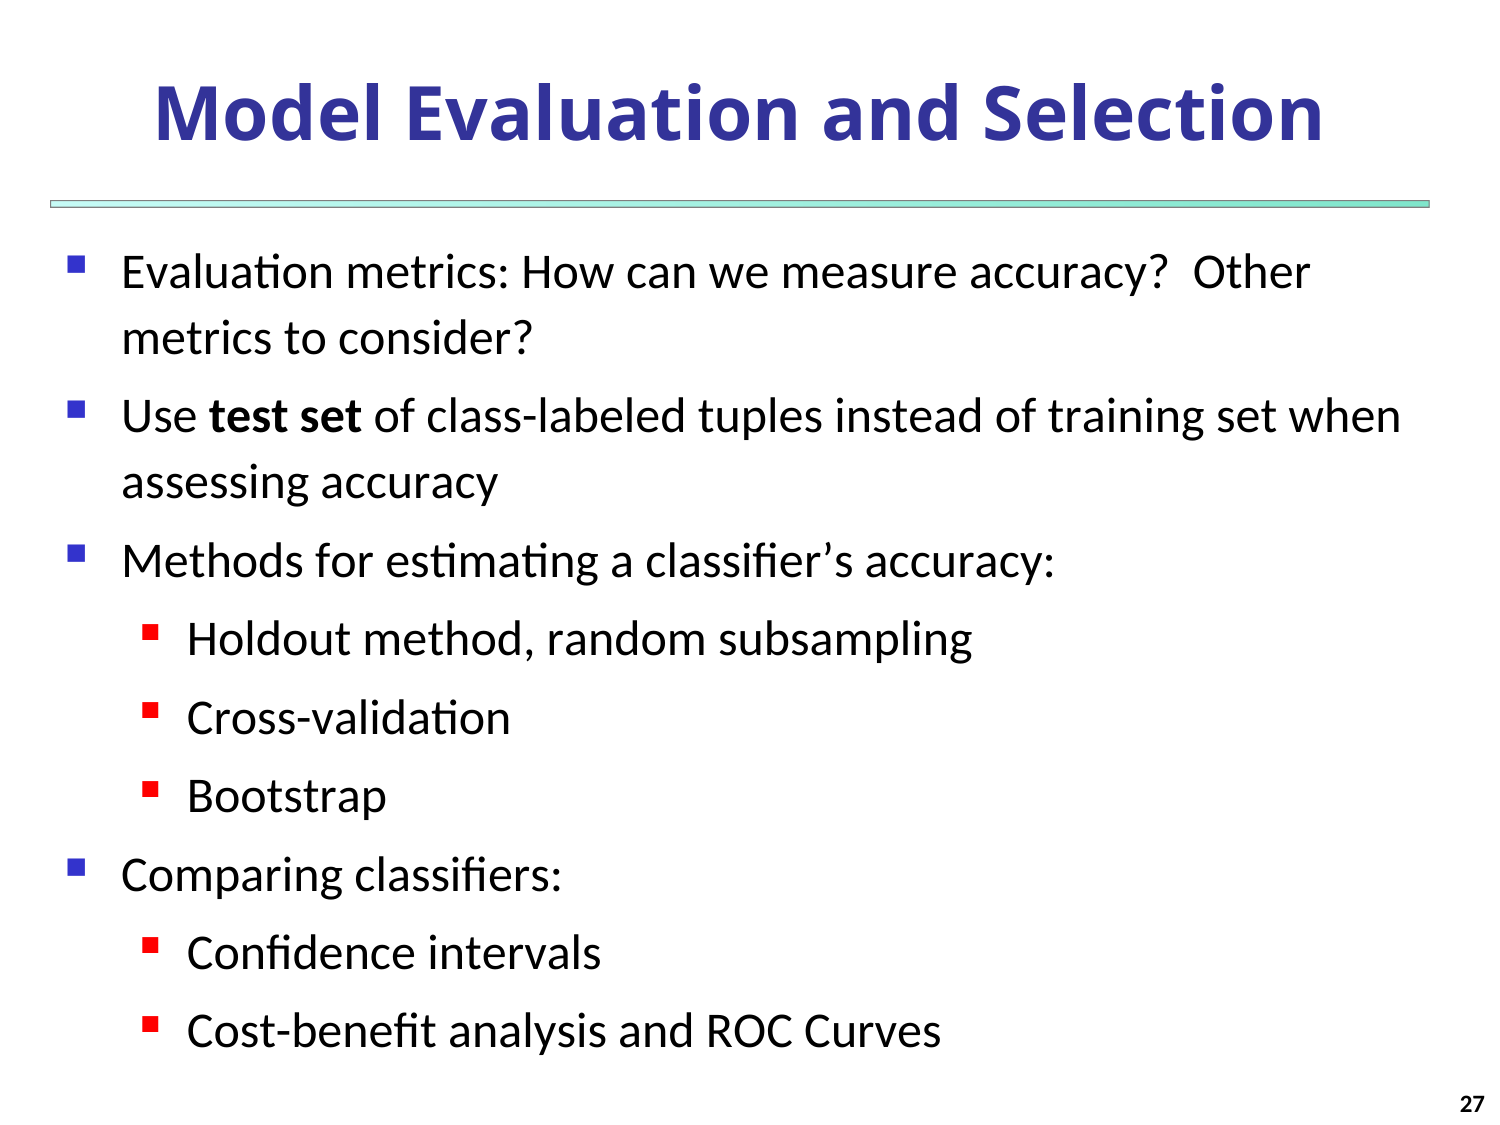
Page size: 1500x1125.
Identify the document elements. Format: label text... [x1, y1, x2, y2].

list Evaluation metrics: How can we measure accuracy? Other metrics to consider? Use test set of class-labeled tuples instead of training set when assessing accuracy Methods for estimating a classifier’s accuracy: Holdout method, random subsampling Cross-validation Bootstrap Comparing classifiers: Confidence intervals Cost-benefit analysis and ROC Curves [49, 224, 1438, 1066]
text_box <number> [1187, 1062, 1500, 1125]
title Model Evaluation and Selection [50, 57, 1429, 163]
